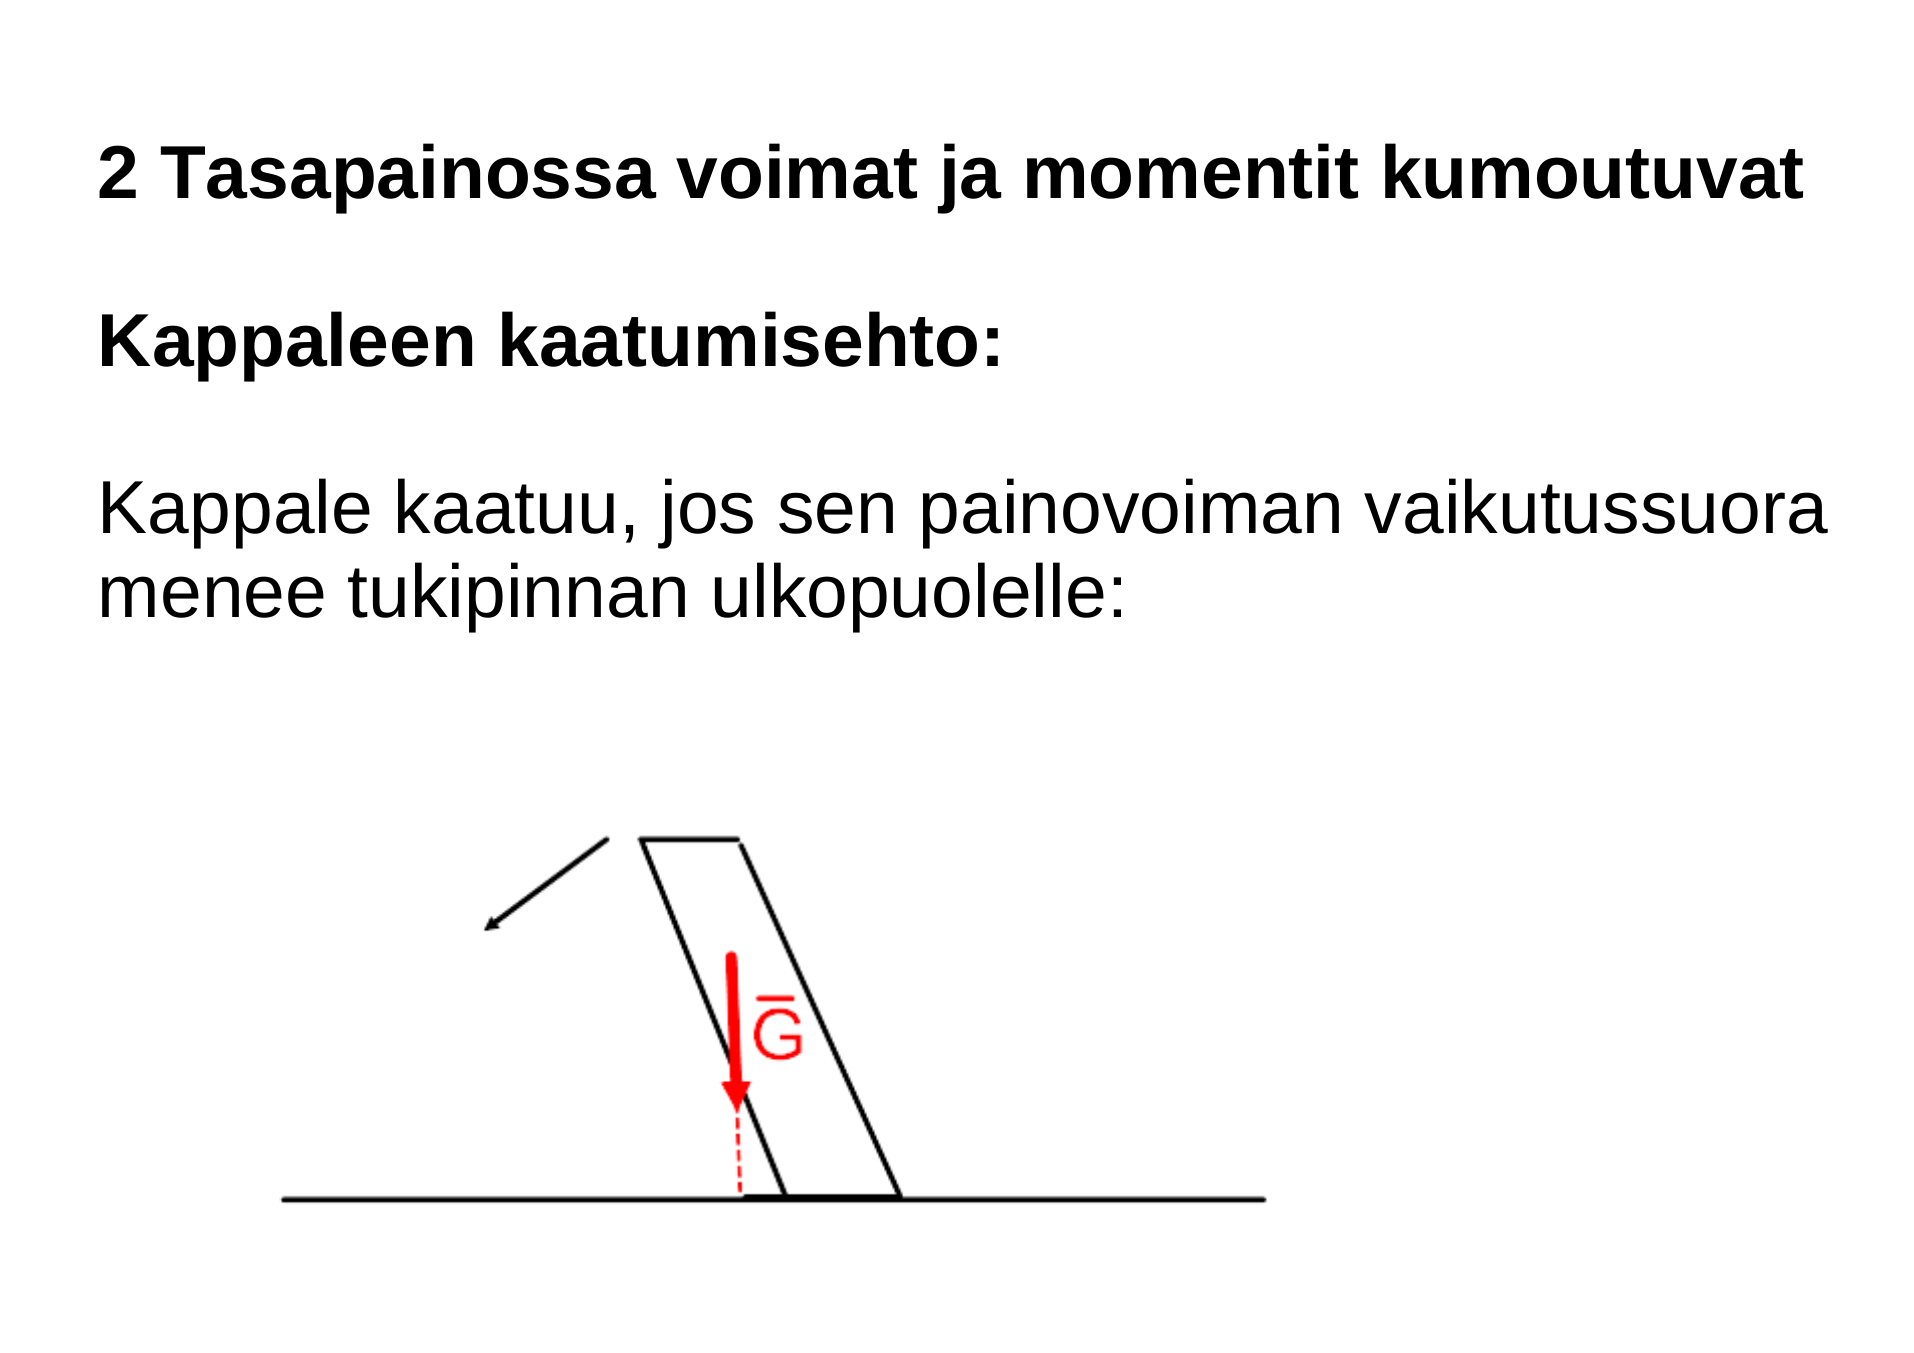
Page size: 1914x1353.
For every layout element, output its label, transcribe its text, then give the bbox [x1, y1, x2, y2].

text_box 2 Tasapainossa voimat ja momentit kumoutuvat Kappaleen kaatumisehto: Kappale kaatuu, jos sen painovoiman vaikutussuora menee tukipinnan ulkopuolelle: [83, 124, 1878, 643]
picture [275, 781, 1268, 1239]
